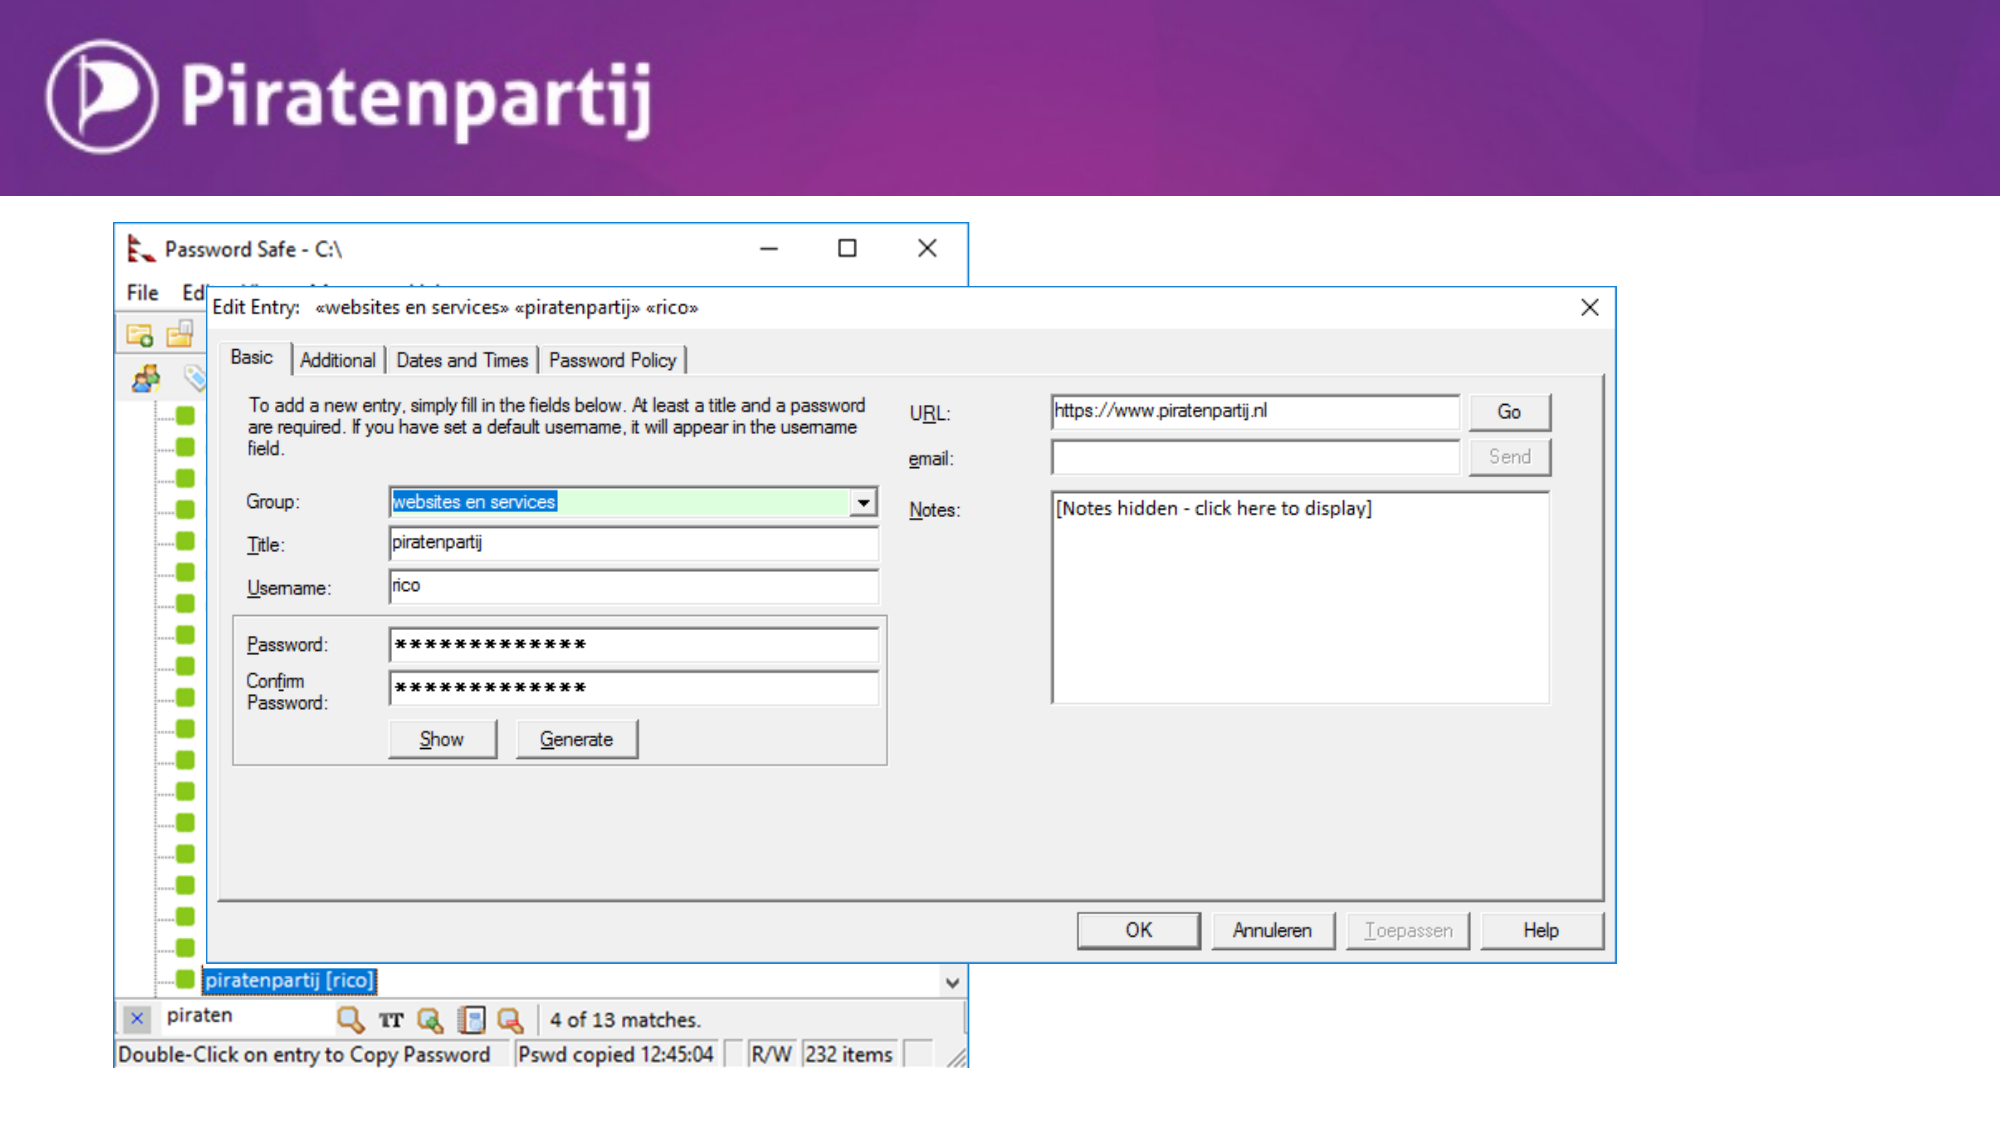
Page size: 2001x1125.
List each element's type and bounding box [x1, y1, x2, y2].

picture [0, 0, 2000, 196]
picture [113, 222, 1617, 1068]
